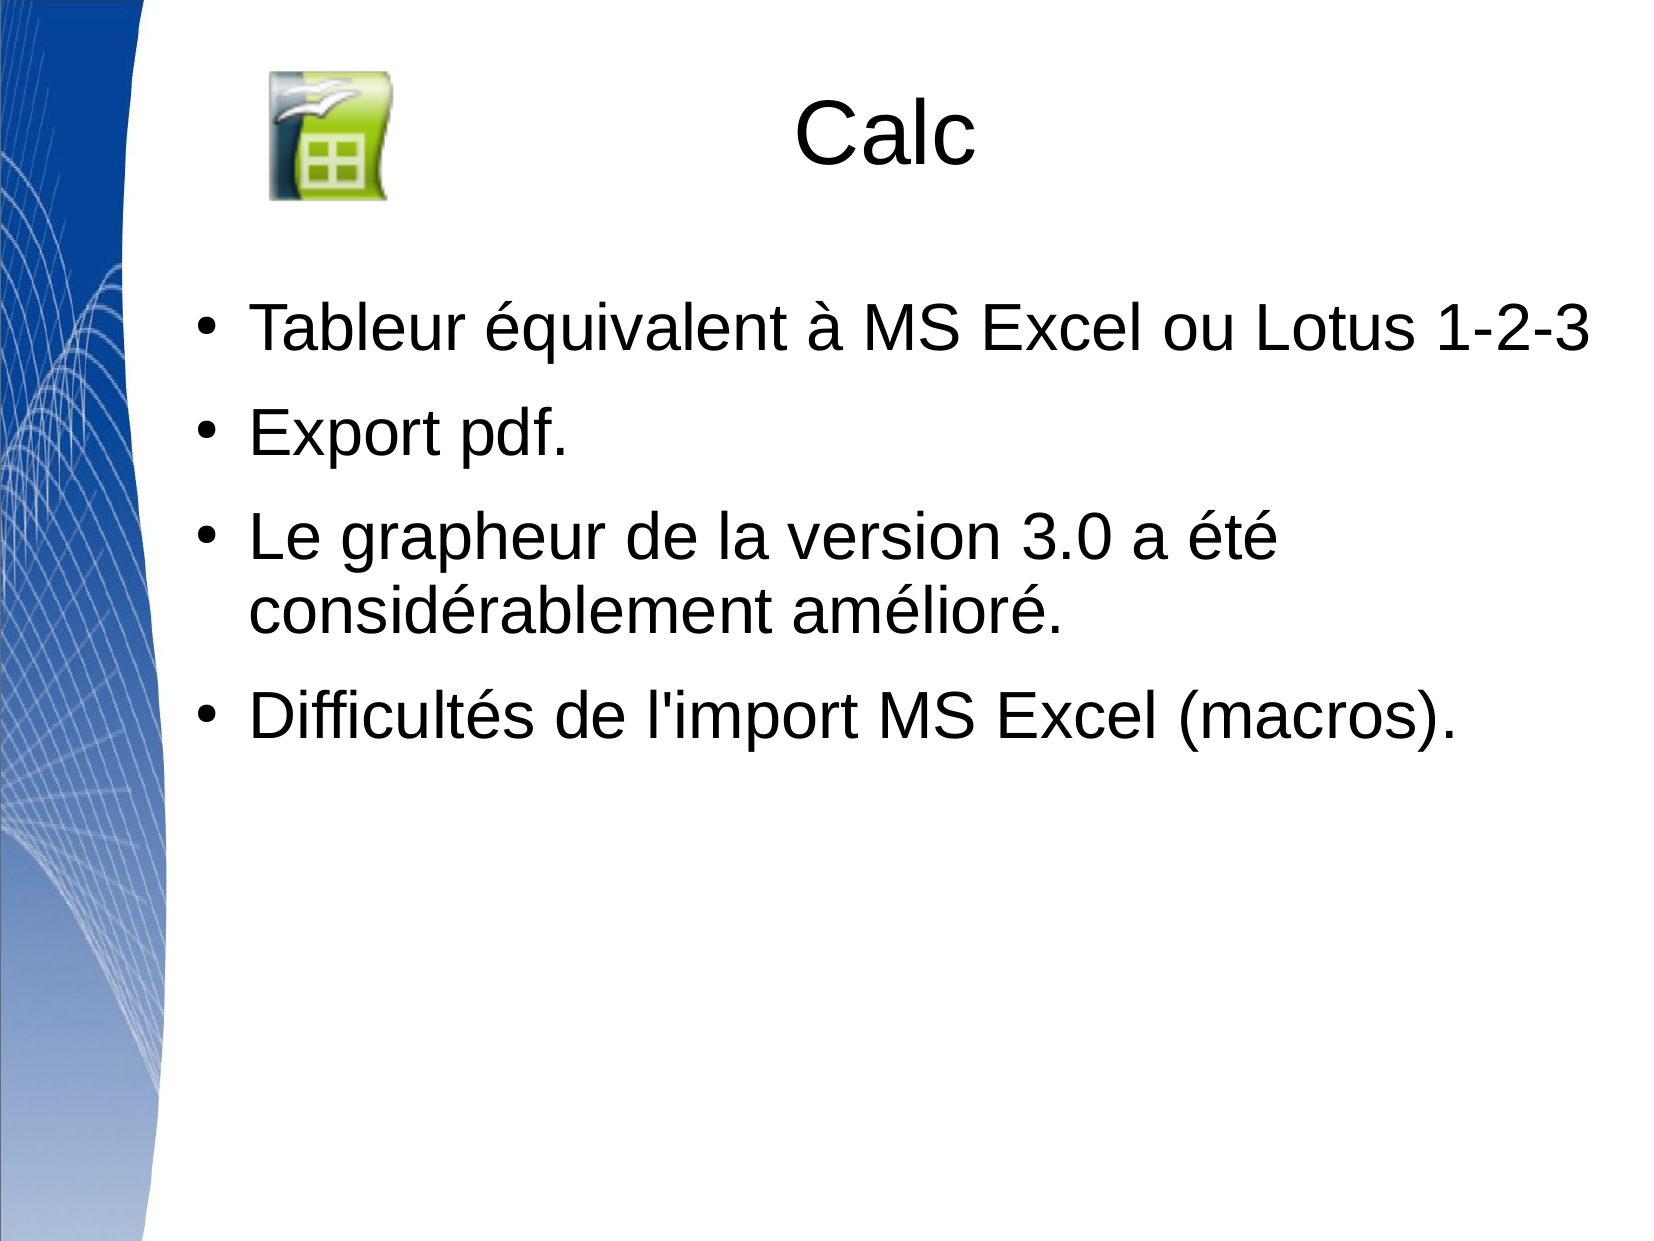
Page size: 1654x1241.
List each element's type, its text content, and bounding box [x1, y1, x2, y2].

title Calc [177, 36, 1595, 230]
list Tableur équivalent à MS Excel ou Lotus 1-2-3 Export pdf. Le grapheur de la version 3.0 a été considérablement amélioré. Difficultés de l'import MS Excel (macros). [177, 290, 1625, 1196]
picture [0, 0, 178, 1241]
picture [265, 67, 399, 207]
